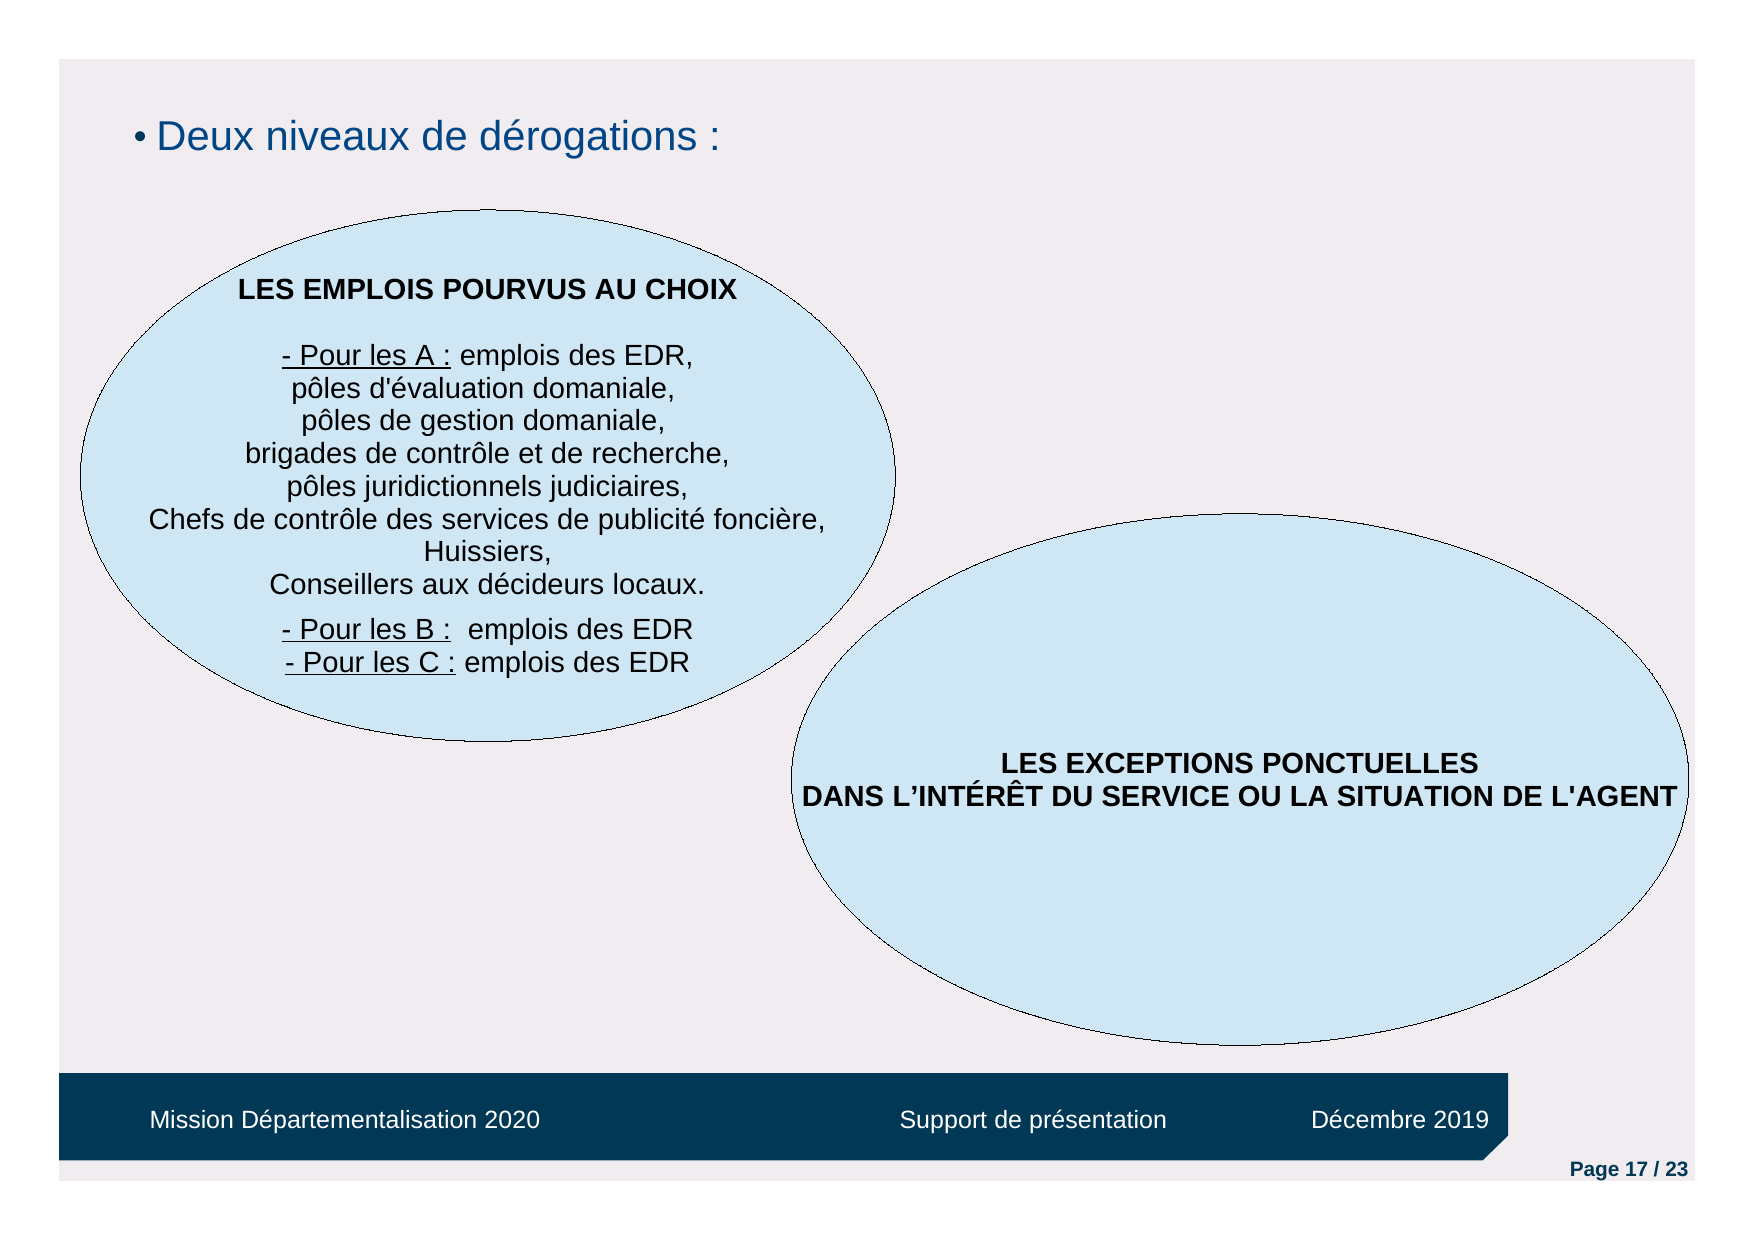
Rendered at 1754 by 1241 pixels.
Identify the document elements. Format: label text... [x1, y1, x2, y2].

text_box LES EXCEPTIONS PONCTUELLES DANS L’INTÉRÊT DU SERVICE OU LA SITUATION DE L'AGENT [791, 513, 1689, 1046]
text_box LES EMPLOIS POURVUS AU CHOIX - Pour les A : emplois des EDR, pôles d'évaluation domaniale, pôles de gestion domaniale, brigades de contrôle et de recherche, pôles juridictionnels judiciaires, Chefs de contrôle des services de publicité foncière, Huissiers, Conseillers aux décideurs locaux. - Pour les B : emplois des EDR - Pour les C : emplois des EDR [80, 209, 896, 742]
text_box Deux niveaux de dérogations : [118, 59, 1625, 1199]
